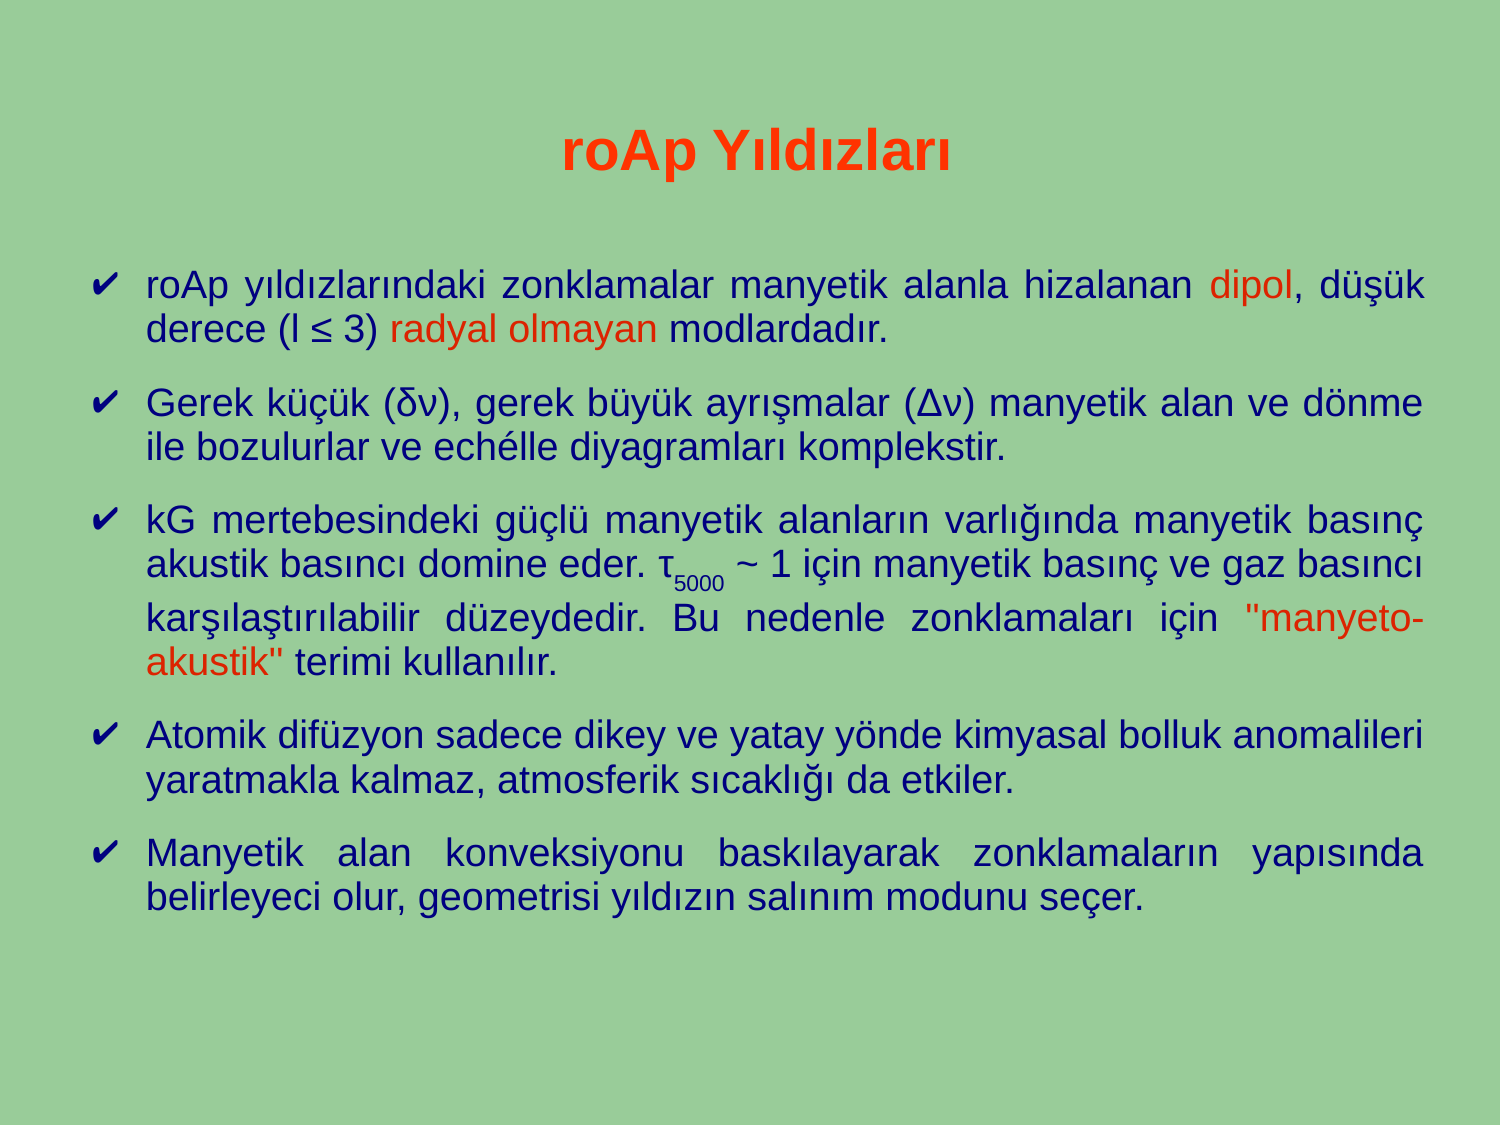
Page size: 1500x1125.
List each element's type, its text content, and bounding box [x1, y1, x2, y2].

title roAp Yıldızları [120, 29, 1395, 263]
list roAp yıldızlarındaki zonklamalar manyetik alanla hizalanan dipol, düşük derece (l ≤ 3) radyal olmayan modlardadır. Gerek küçük (δν), gerek büyük ayrışmalar (Δν) manyetik alan ve dönme ile bozulurlar ve echélle diyagramları komplekstir. kG mertebesindeki güçlü manyetik alanların varlığında manyetik basınç akustik basıncı domine eder. τ5000 ~ 1 için manyetik basınç ve gaz basıncı karşılaştırılabilir düzeydedir. Bu nedenle zonklamaları için ''manyeto-akustik'' terimi kullanılır. Atomik difüzyon sadece dikey ve yatay yönde kimyasal bolluk anomalileri yaratmakla kalmaz, atmosferik sıcaklığı da etkiler. Manyetik alan konveksiyonu baskılayarak zonklamaların yapısında belirleyeci olur, geometrisi yıldızın salınım modunu seçer. [75, 263, 1425, 1006]
